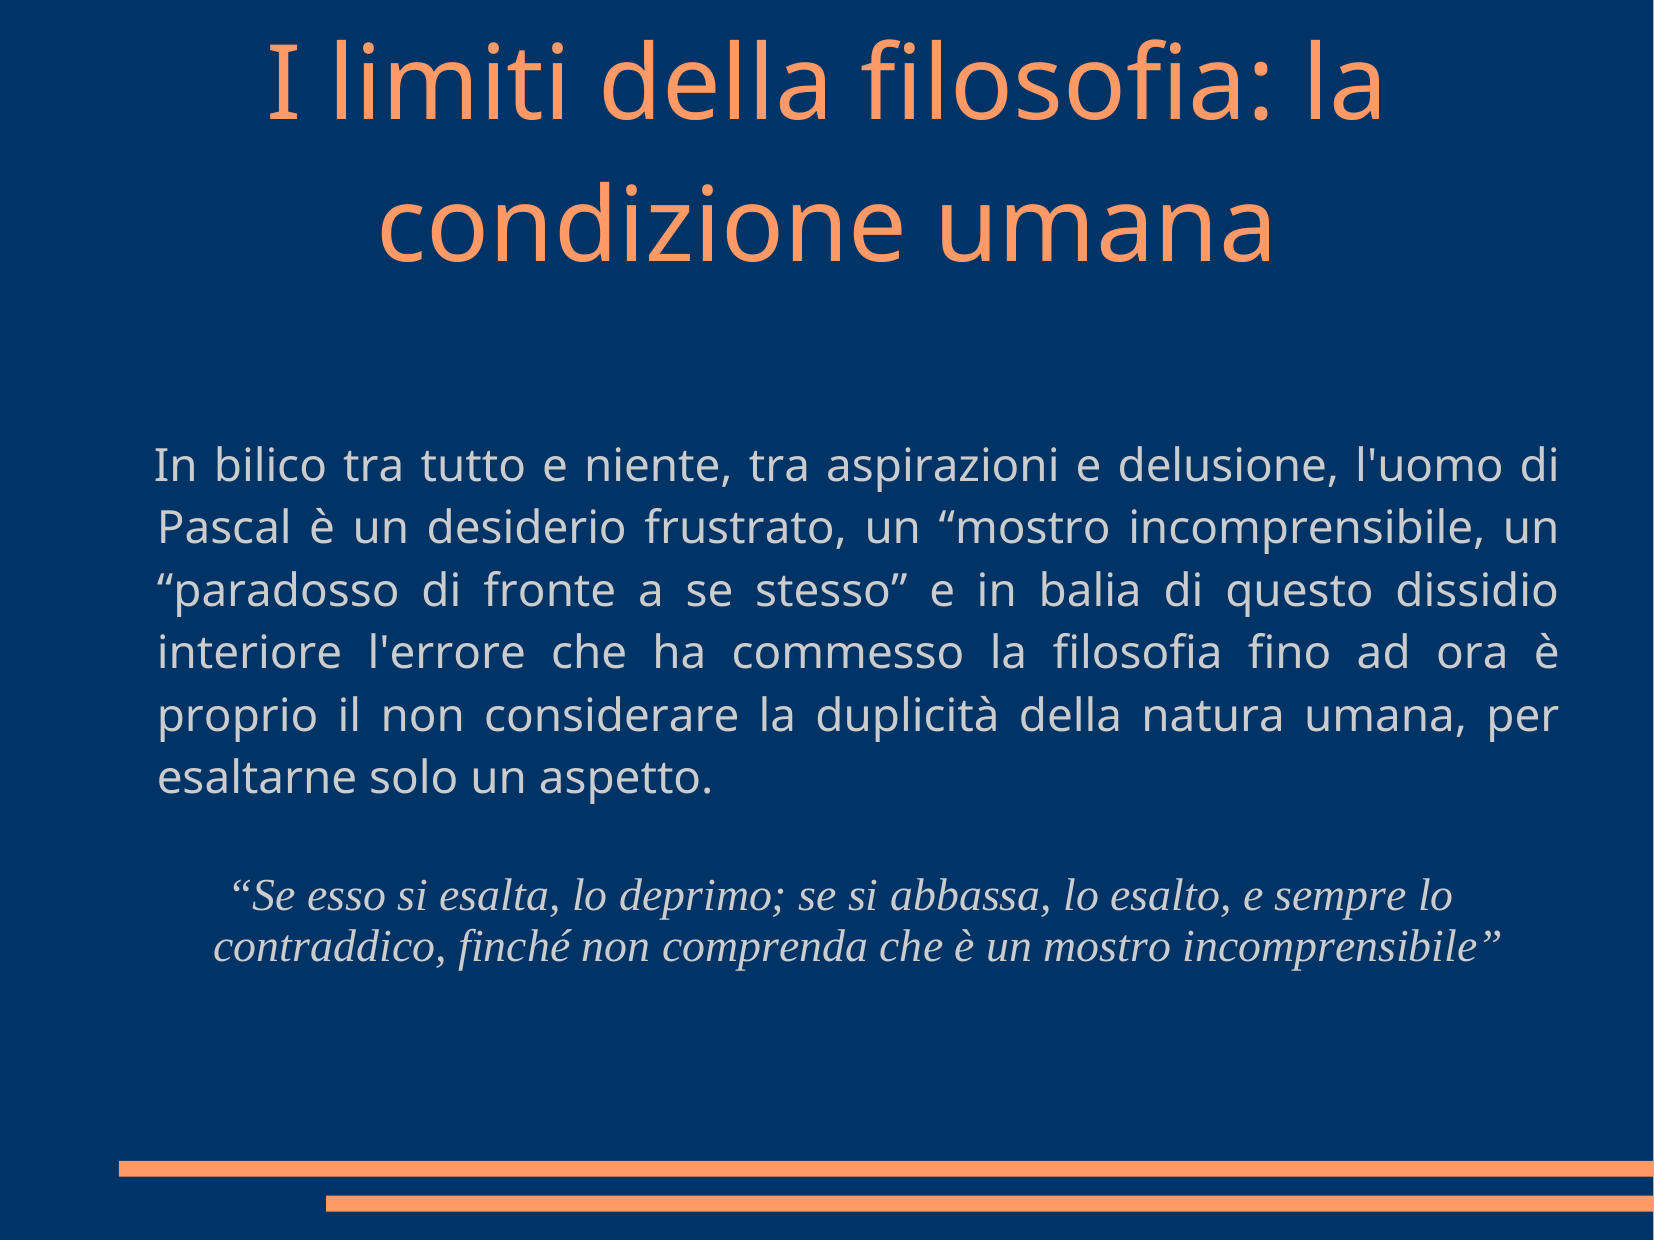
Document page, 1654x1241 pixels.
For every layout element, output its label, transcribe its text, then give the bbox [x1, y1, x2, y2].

title I limiti della filosofia: la condizione umana [121, 0, 1534, 315]
subtitle In bilico tra tutto e niente, tra aspirazioni e delusione, l'uomo di Pascal è un desiderio frustrato, un “mostro incomprensibile, un “paradosso di fronte a se stesso” e in balia di questo dissidio interiore l'errore che ha commesso la filosofia fino ad ora è proprio il non considerare la duplicità della natura umana, per esaltarne solo un aspetto. “Se esso si esalta, lo deprimo; se si abbassa, lo esalto, e sempre lo contraddico, finché non comprenda che è un mostro incomprensibile” [121, 329, 1561, 1125]
